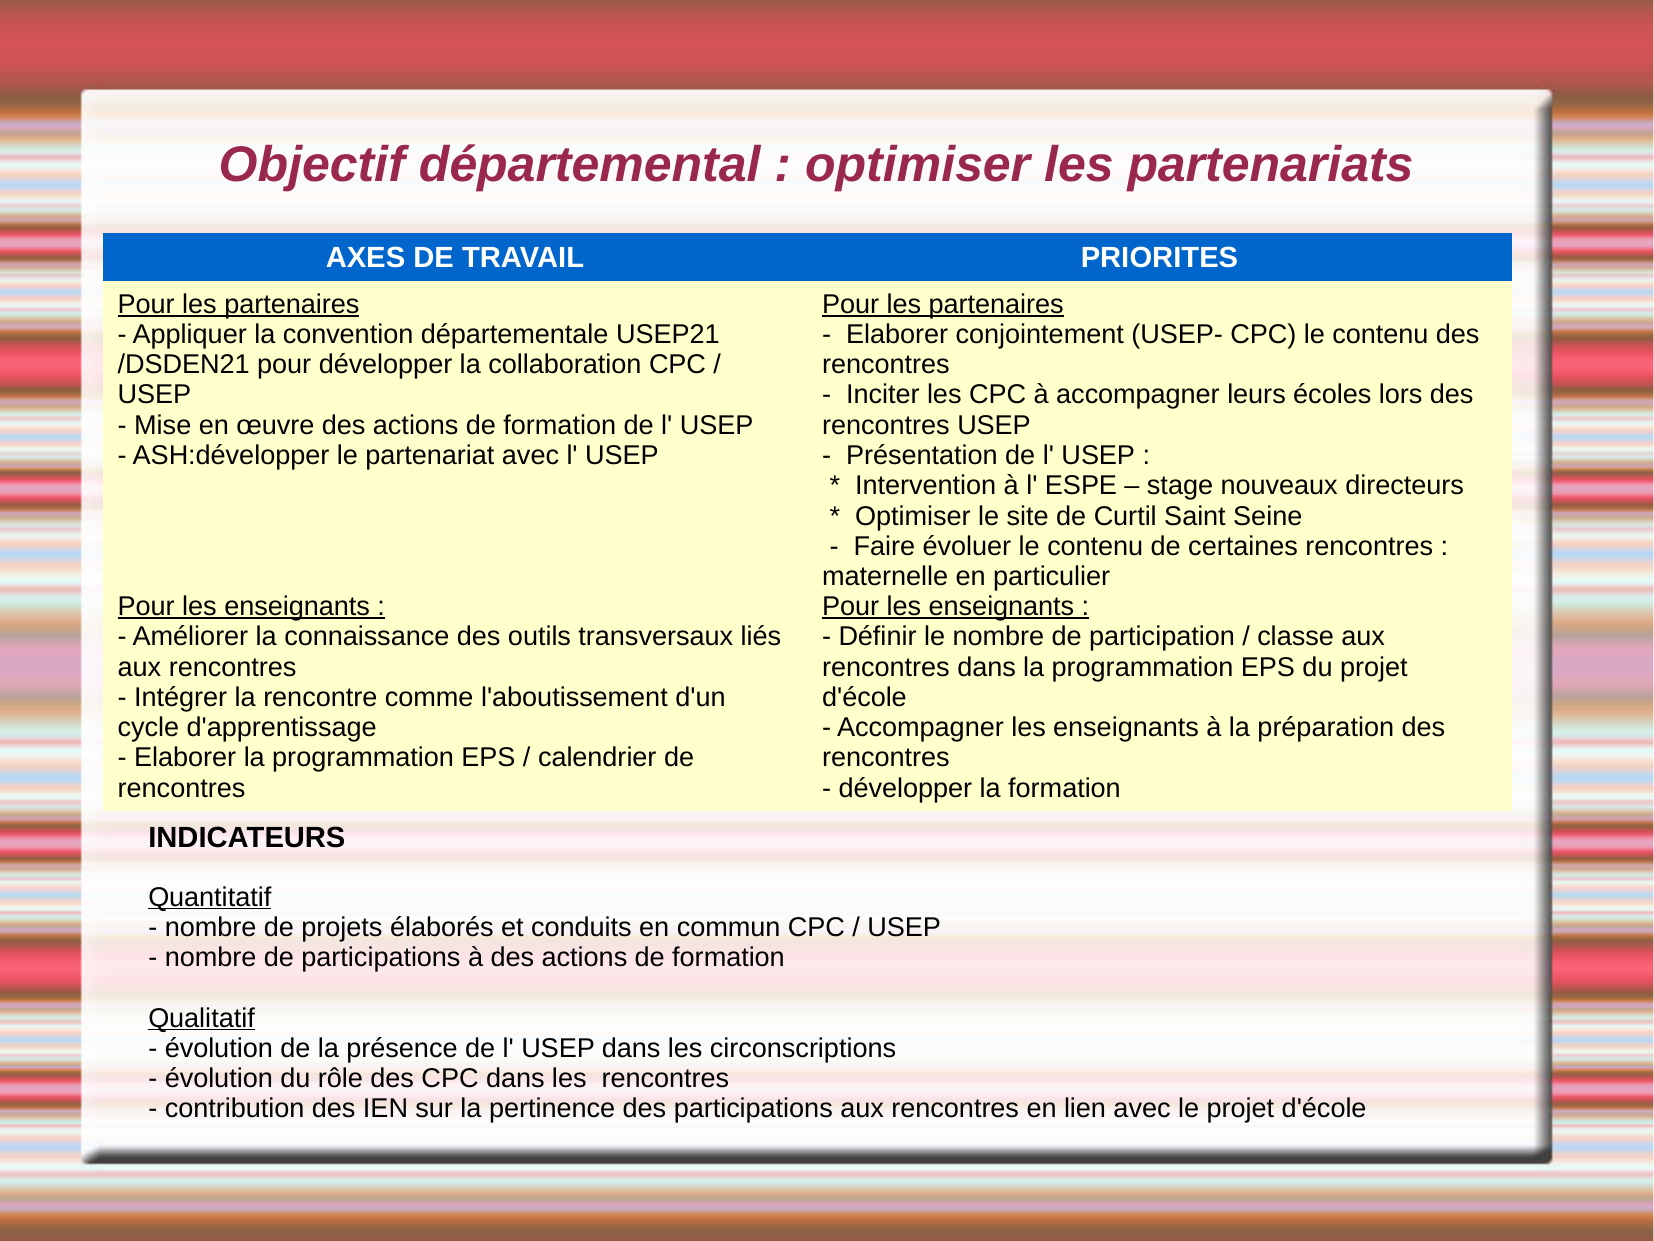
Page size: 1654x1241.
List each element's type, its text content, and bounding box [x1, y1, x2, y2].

title Objectif départemental : optimiser les partenariats [121, 94, 1512, 233]
table_header PRIORITES [807, 233, 1512, 281]
table_header INDICATEURS Quantitatif - nombre de projets élaborés et conduits en commun CPC / USEP - nombre de participations à des actions de formation Qualitatif - évolution de la présence de l' USEP dans les circonscriptions - évolution du rôle des CPC dans les rencontres - contribution des IEN sur la pertinence des participations aux rencontres en lien avec le projet d'école [134, 813, 1479, 1131]
table_cell Pour les partenaires - Appliquer la convention départementale USEP21 /DSDEN21 pour développer la collaboration CPC / USEP - Mise en œuvre des actions de formation de l' USEP - ASH:développer le partenariat avec l' USEP Pour les enseignants : - Améliorer la connaissance des outils transversaux liés aux rencontres - Intégrer la rencontre comme l'aboutissement d'un cycle d'apprentissage - Elaborer la programmation EPS / calendrier de rencontres [103, 281, 807, 811]
table_header AXES DE TRAVAIL [103, 233, 807, 281]
table_cell Pour les partenaires - Elaborer conjointement (USEP- CPC) le contenu des rencontres - Inciter les CPC à accompagner leurs écoles lors des rencontres USEP - Présentation de l' USEP : * Intervention à l' ESPE – stage nouveaux directeurs * Optimiser le site de Curtil Saint Seine - Faire évoluer le contenu de certaines rencontres : maternelle en particulier Pour les enseignants : - Définir le nombre de participation / classe aux rencontres dans la programmation EPS du projet d'école - Accompagner les enseignants à la préparation des rencontres - développer la formation [807, 281, 1512, 811]
picture [0, 0, 1654, 1241]
